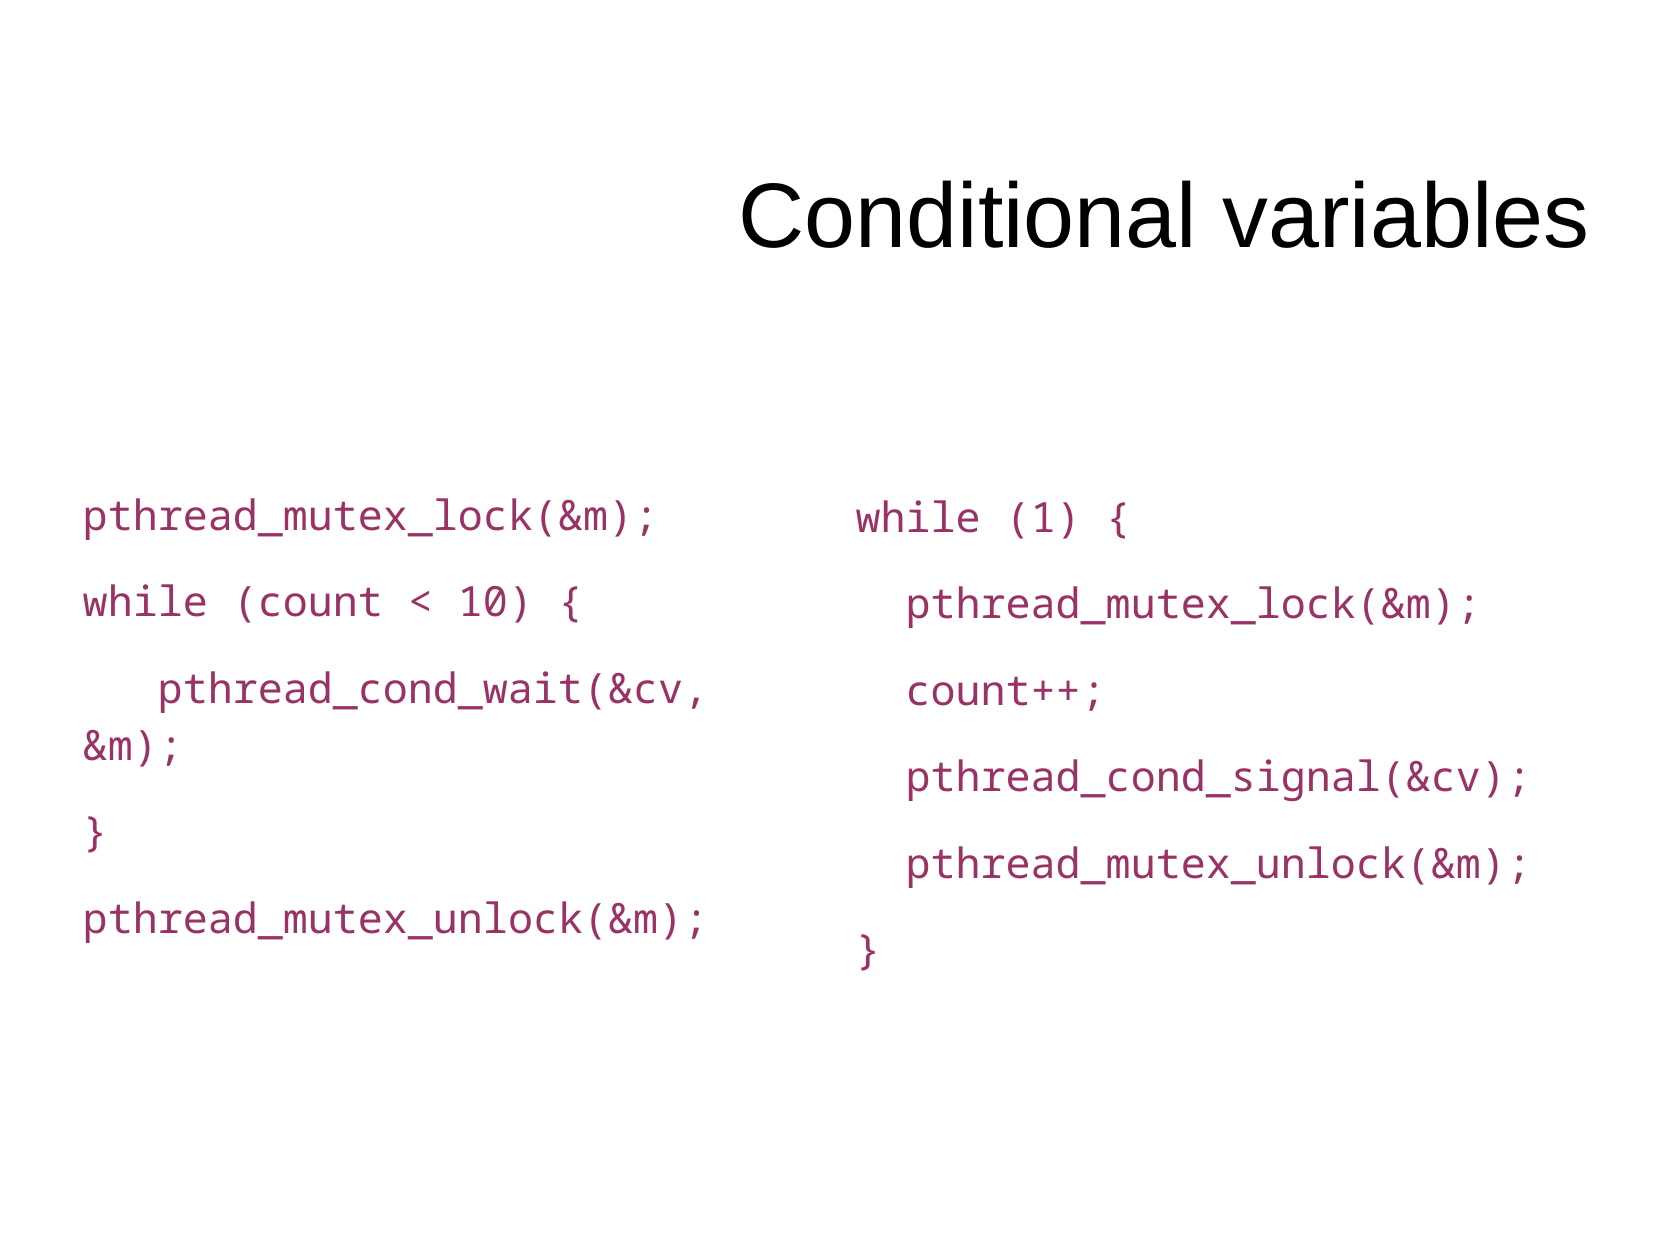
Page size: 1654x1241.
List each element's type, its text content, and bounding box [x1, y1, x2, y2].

list pthread_mutex_lock(&m); while (count < 10) { pthread_cond_wait(&cv, &m); } pthread_mutex_unlock(&m); [82, 485, 788, 1086]
list while (1) { pthread_mutex_lock(&m); count++; pthread_cond_signal(&cv); pthread_mutex_unlock(&m); } [855, 487, 1613, 1163]
title Conditional variables [716, 112, 1613, 320]
